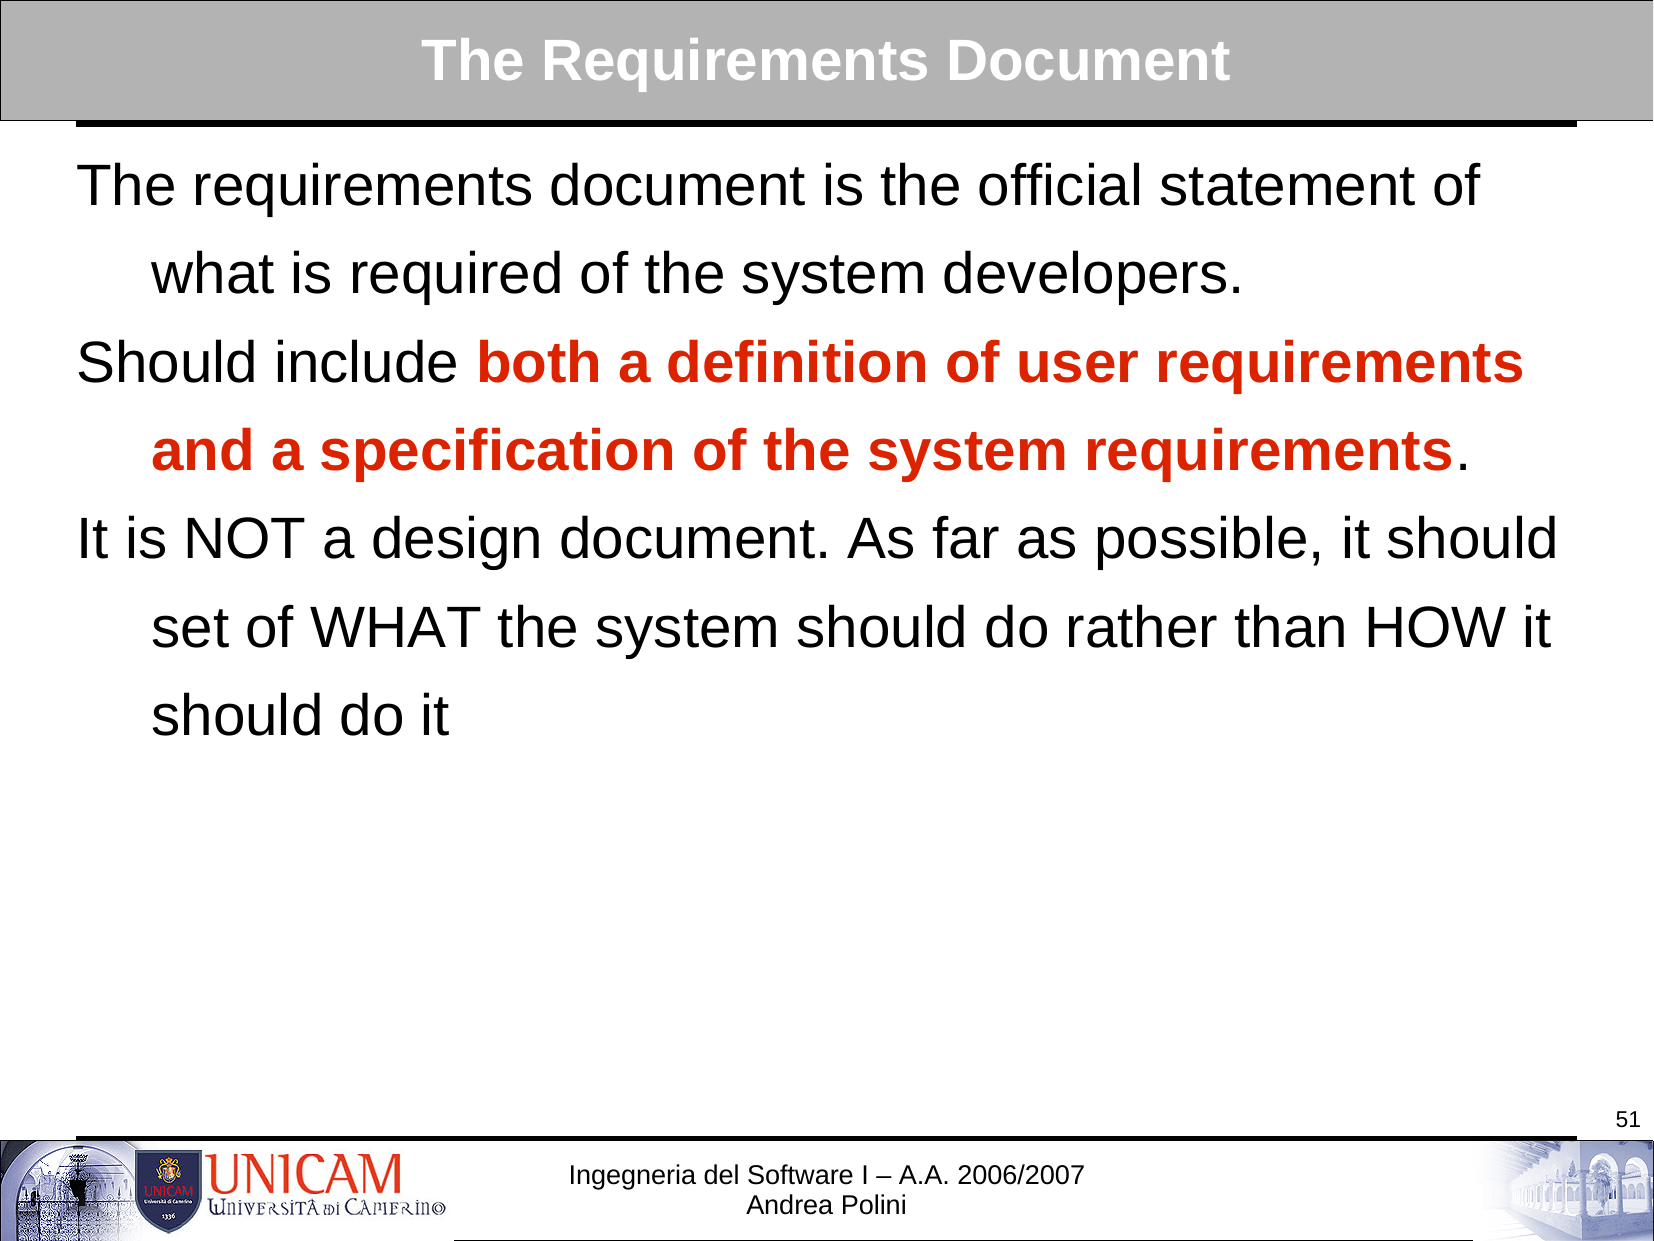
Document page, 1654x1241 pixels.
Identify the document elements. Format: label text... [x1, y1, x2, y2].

picture [1473, 1141, 1654, 1241]
list The requirements document is the official statement of what is required of the system developers. Should include both a definition of user requirements and a specification of the system requirements. It is NOT a design document. As far as possible, it should set of WHAT the system should do rather than HOW it should do it [76, 152, 1577, 1037]
title The Requirements Document [0, 0, 1653, 121]
picture [0, 1141, 454, 1241]
